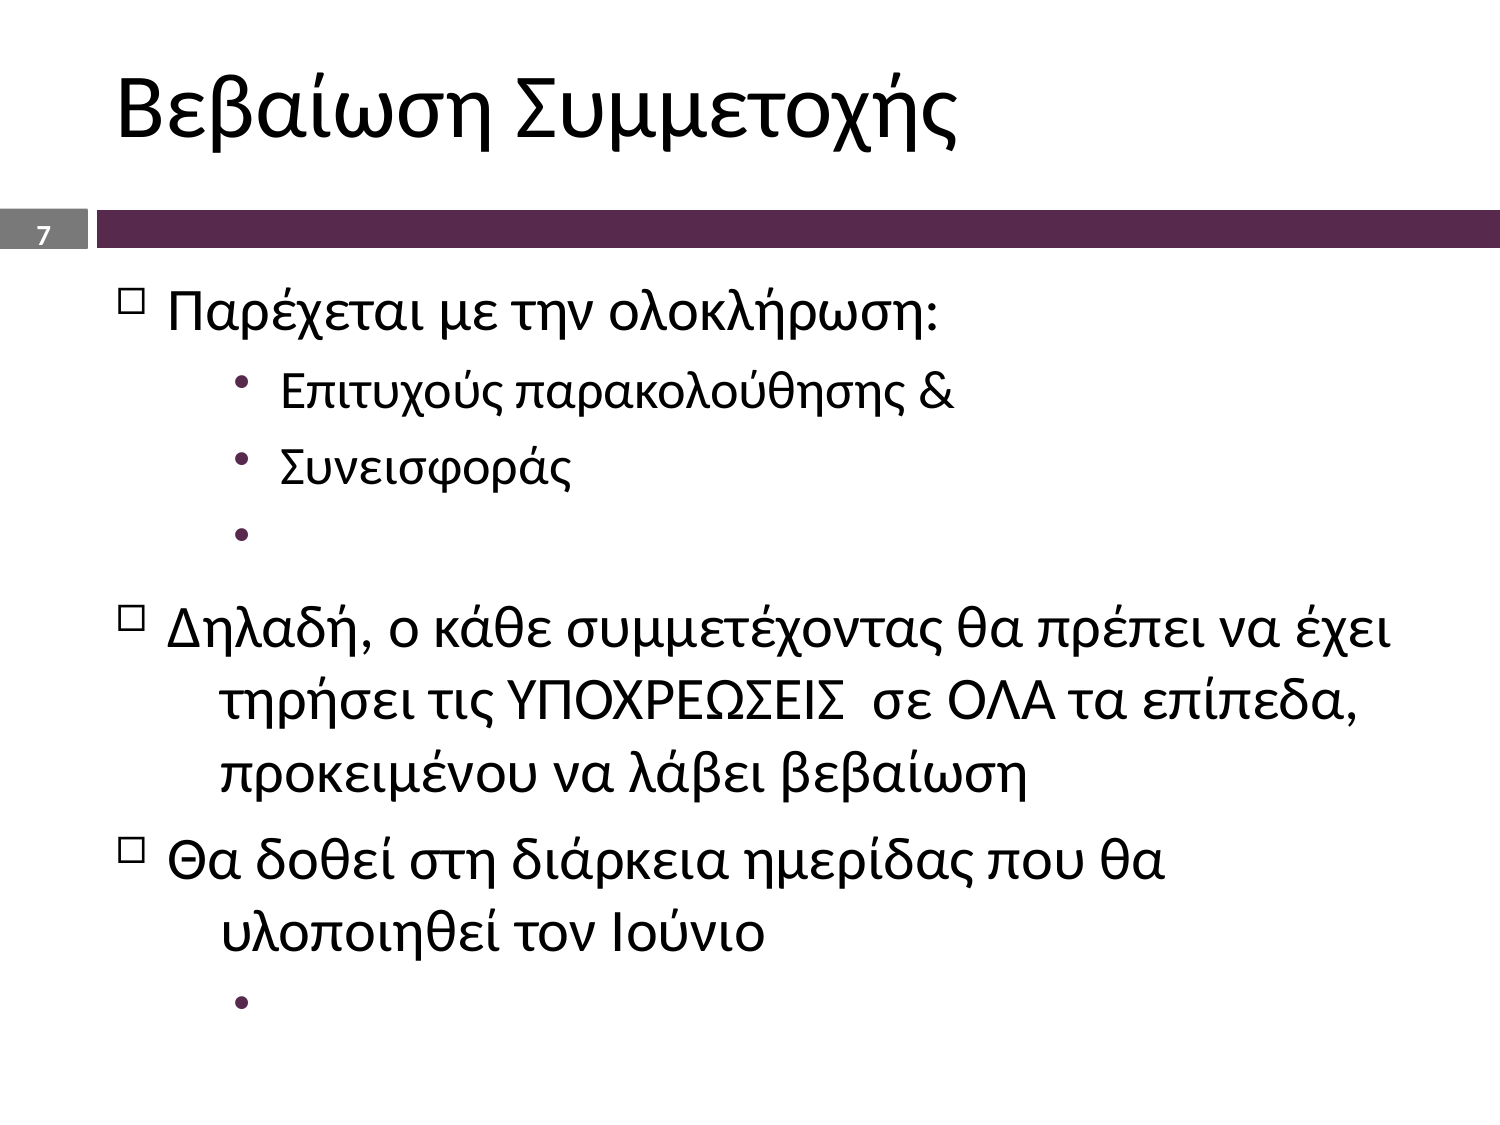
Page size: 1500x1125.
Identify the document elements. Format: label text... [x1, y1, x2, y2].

list Παρέχεται με την ολοκλήρωση: Επιτυχούς παρακολούθησης & Συνεισφοράς Δηλαδή, ο κάθε συμμετέχοντας θα πρέπει να έχει τηρήσει τις ΥΠΟΧΡΕΩΣΕΙΣ σε ΌΛΑ τα επίπεδα, προκειμένου να λάβει βεβαίωση Θα δοθεί στη διάρκεια ημερίδας που θα υλοποιηθεί τον Ιούνιο [100, 262, 1438, 1000]
text_box [0, 208, 88, 249]
title Βεβαίωση Συμμετοχής [100, 19, 1438, 182]
